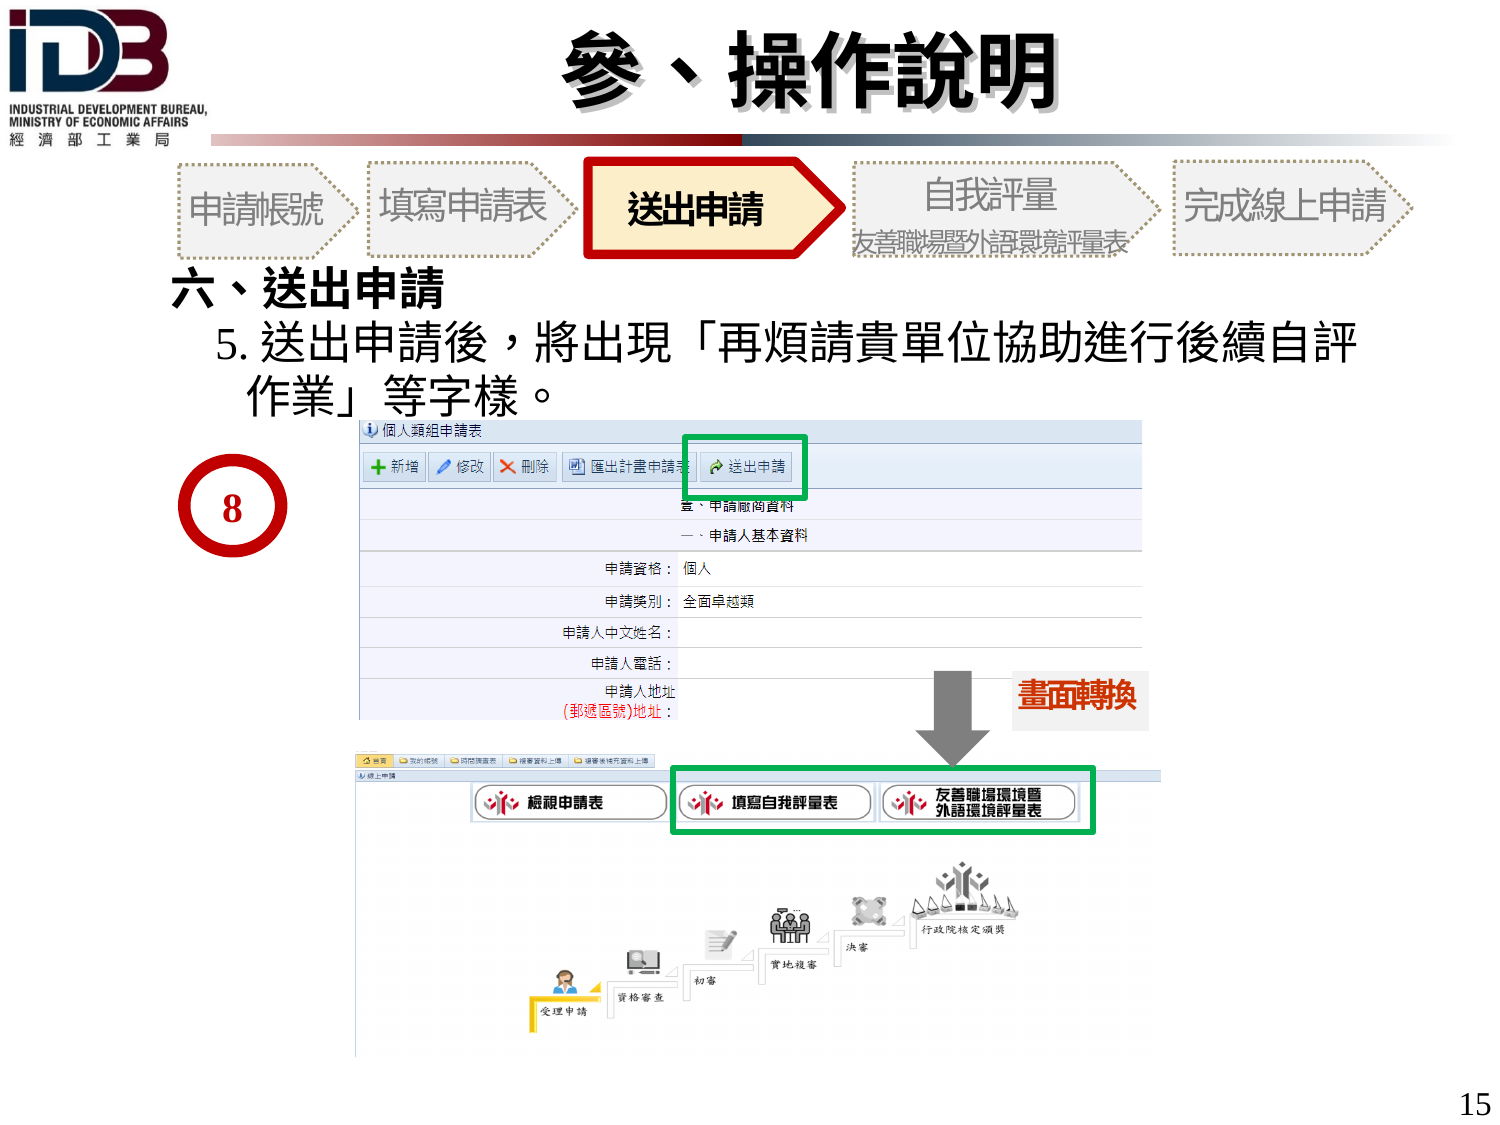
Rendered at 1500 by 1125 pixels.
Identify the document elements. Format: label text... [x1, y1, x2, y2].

text_box 申請帳號 [133, 176, 381, 260]
text_box 畫面轉換 [1012, 671, 1149, 731]
picture [354, 751, 1161, 1057]
text_box 六、送出申請 5.送出申請後，將出現「再煩請貴單位協助進行後續自評作業」等字樣。 [155, 252, 1413, 455]
text_box [854, 162, 1122, 171]
text_box [915, 670, 991, 768]
text_box [368, 162, 541, 173]
text_box [1174, 161, 1378, 173]
text_box 8 [184, 460, 282, 552]
text_box 自我評量 友善職場暨外語環境評量表 [845, 171, 1135, 254]
text_box 參、操作說明 [136, 10, 1483, 153]
text_box 填寫申請表 [340, 173, 588, 256]
text_box 完成線上申請 [1135, 173, 1437, 256]
text_box [588, 161, 805, 171]
text_box 自我評量 友善職場暨外語環境評量表 [933, 240, 974, 252]
text_box 送出申請 [572, 171, 820, 254]
text_box [820, 186, 842, 230]
text_box [179, 164, 324, 176]
picture [354, 420, 1143, 720]
picture [676, 771, 1090, 829]
